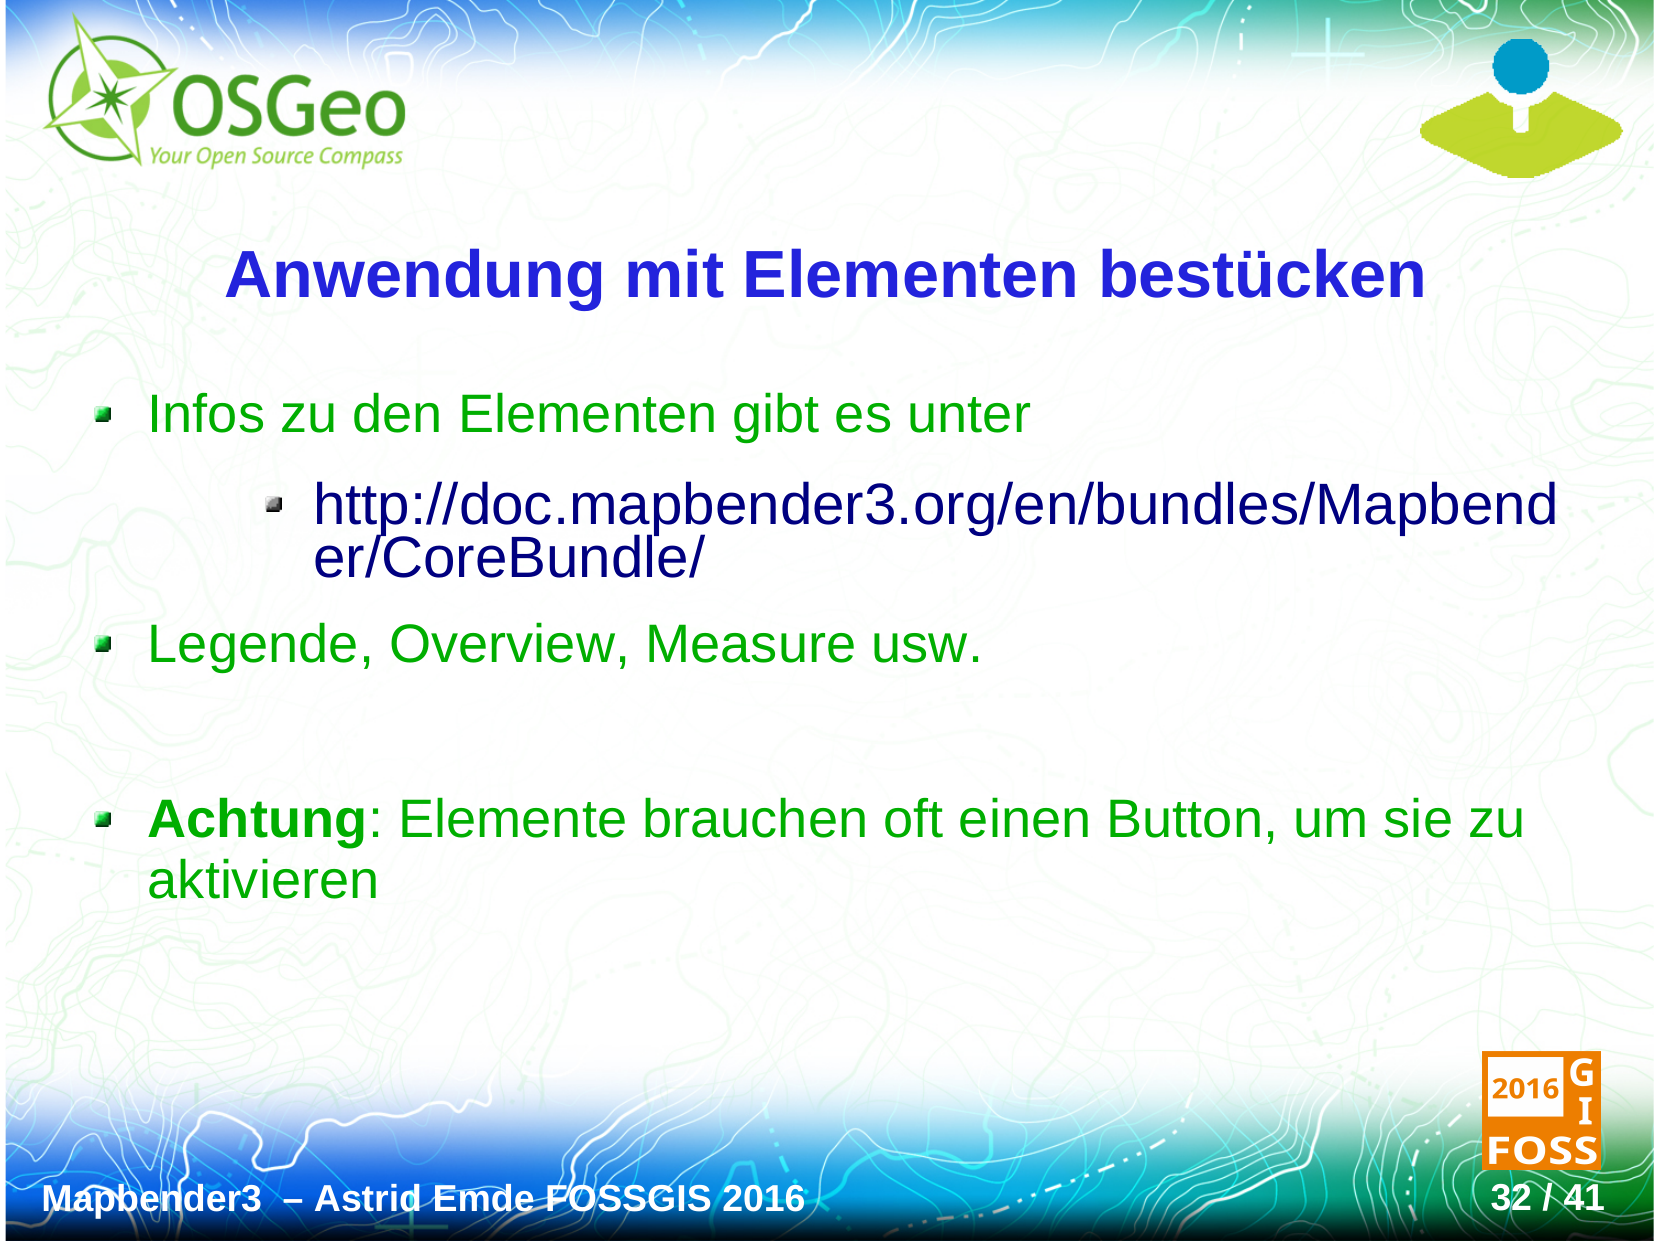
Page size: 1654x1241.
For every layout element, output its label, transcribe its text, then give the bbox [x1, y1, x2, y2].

picture [5, 0, 1654, 1241]
list Infos zu den Elementen gibt es unter http://doc.mapbender3.org/en/bundles/Mapbender/CoreBundle/ Legende, Overview, Measure usw. Achtung: Elemente brauchen oft einen Button, um sie zu aktivieren [76, 383, 1565, 1203]
title Anwendung mit Elementen bestücken [82, 200, 1571, 349]
